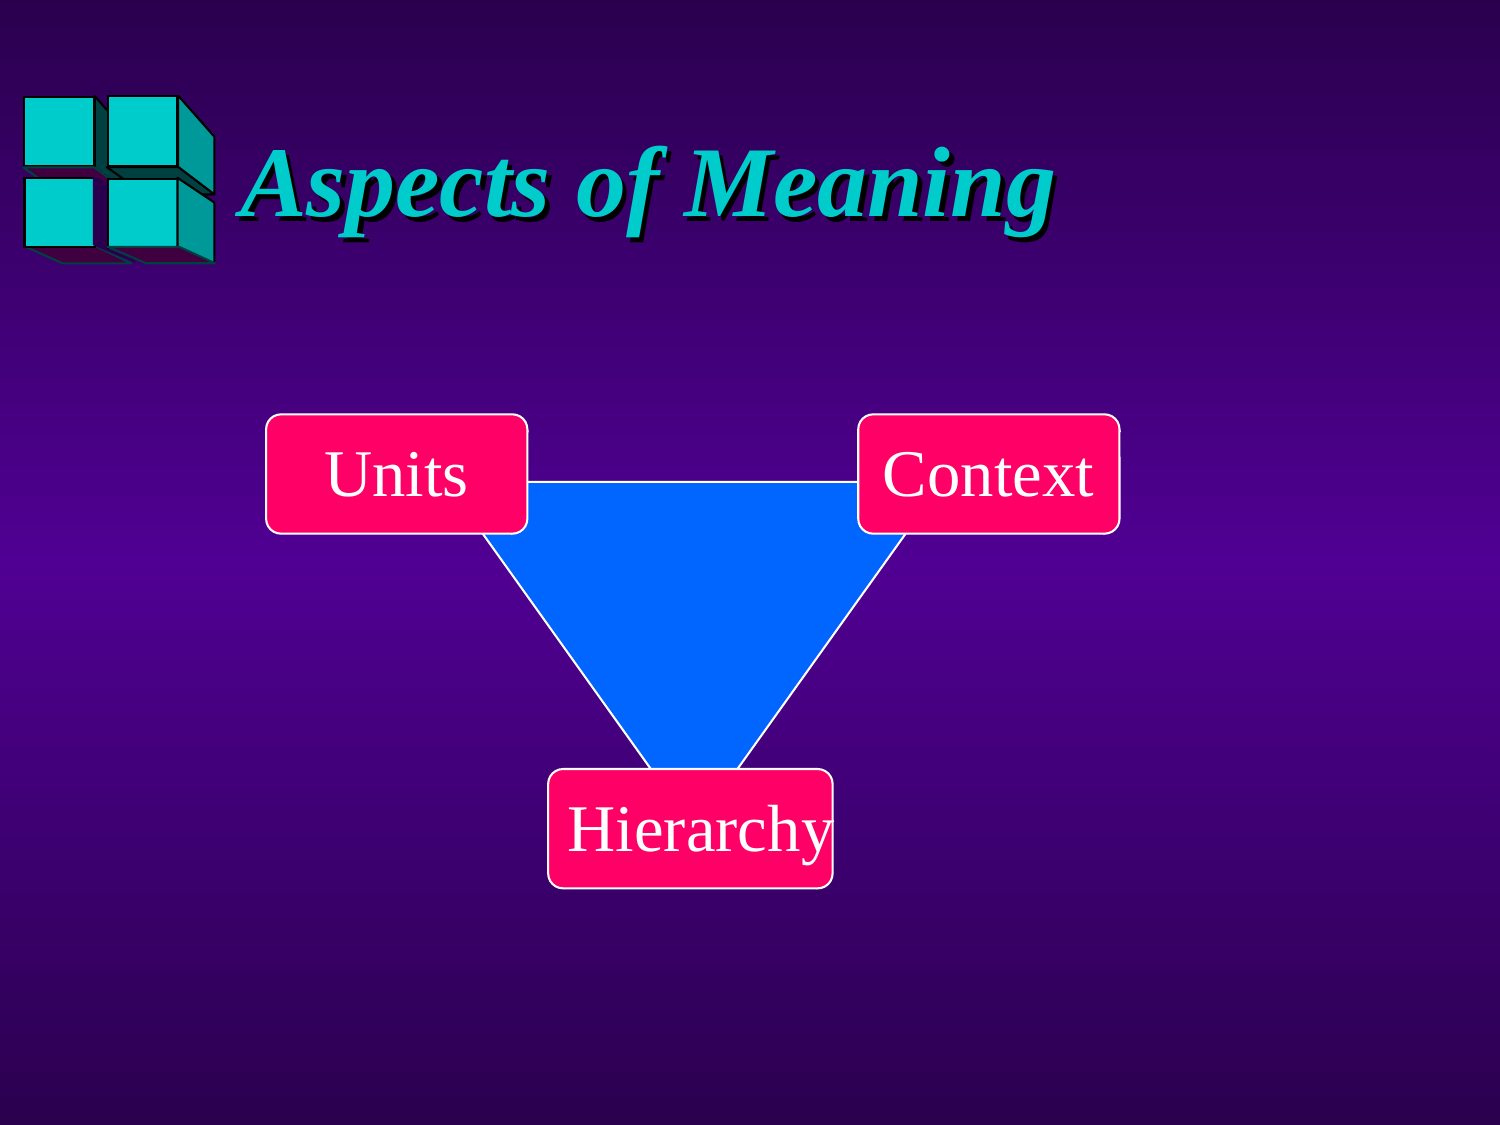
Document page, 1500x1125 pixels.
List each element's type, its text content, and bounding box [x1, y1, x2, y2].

title Aspects of Meaning [224, 78, 1388, 288]
text_box [482, 481, 906, 769]
text_box Hierarchy [548, 769, 833, 889]
text_box Context [858, 414, 1120, 534]
text_box Units [266, 414, 528, 534]
